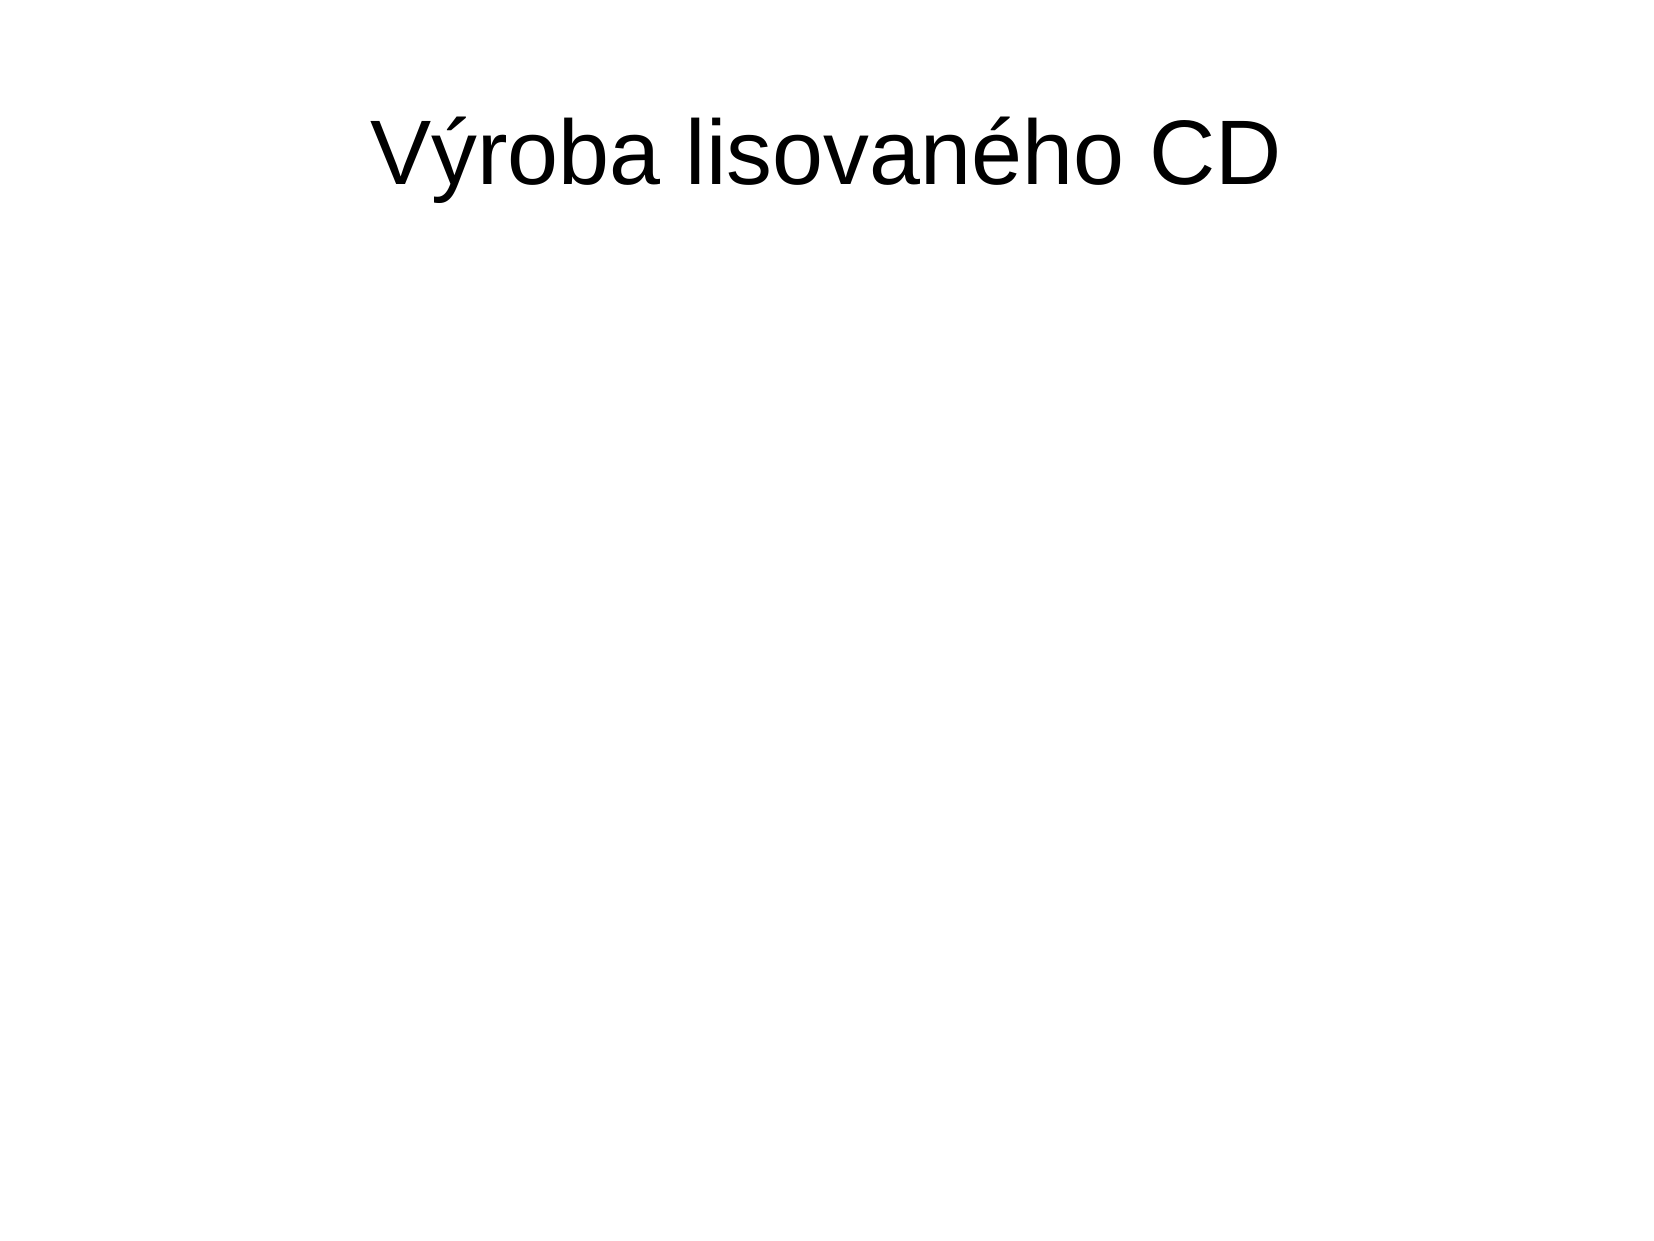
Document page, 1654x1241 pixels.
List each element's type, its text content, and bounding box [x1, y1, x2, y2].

title Výroba lisovaného CD [82, 56, 1571, 250]
